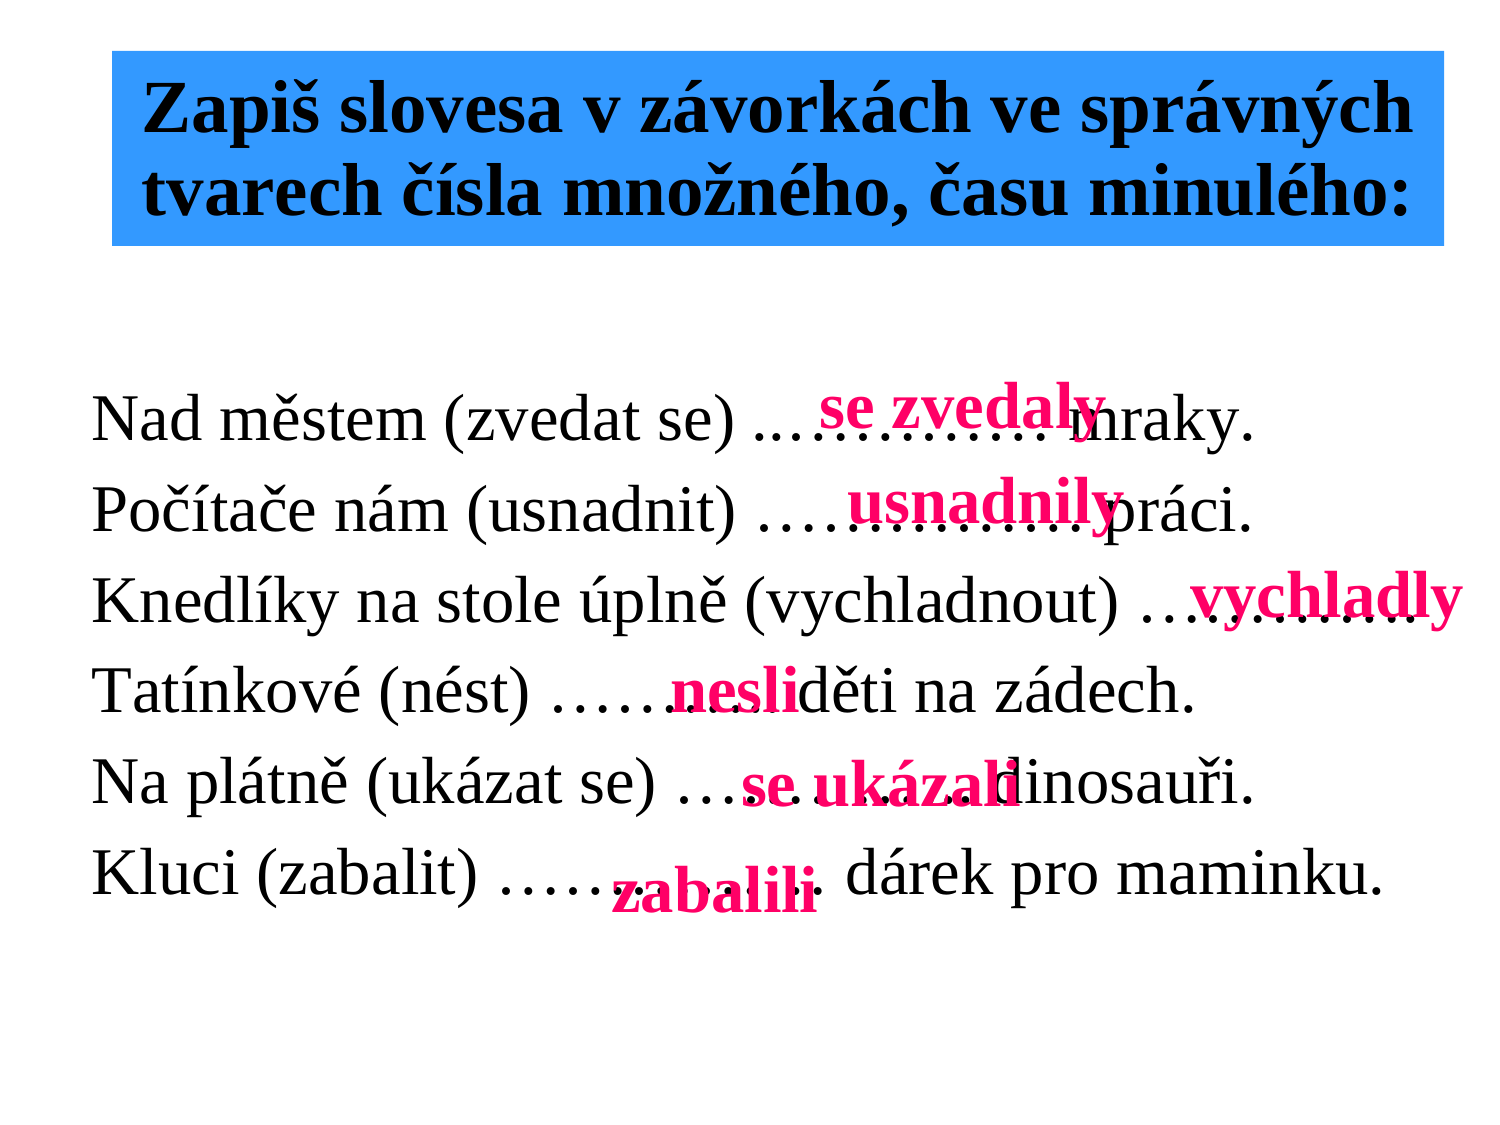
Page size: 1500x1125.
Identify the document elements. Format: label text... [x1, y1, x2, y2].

text_box vychladly [1175, 550, 1495, 641]
text_box zabalili [596, 845, 857, 936]
text_box se ukázali [726, 739, 1081, 830]
text_box nesli [655, 645, 928, 735]
text_box usnadnily [832, 456, 1317, 546]
list Nad městem (zvedat se) ..………… mraky. Počítače nám (usnadnit) …………… práci. Knedlíky na stole úplně (vychladnout) …………. Tatínkové (nést) ……….. děti na zádech. Na plátně (ukázat se) ………….. dinosauři. Kluci (zabalit) …………… dárek pro maminku. [76, 373, 1500, 1049]
text_box se zvedaly [804, 361, 1230, 452]
title Zapiš slovesa v závorkách ve správných tvarech čísla množného, času minulého: [112, 50, 1445, 246]
